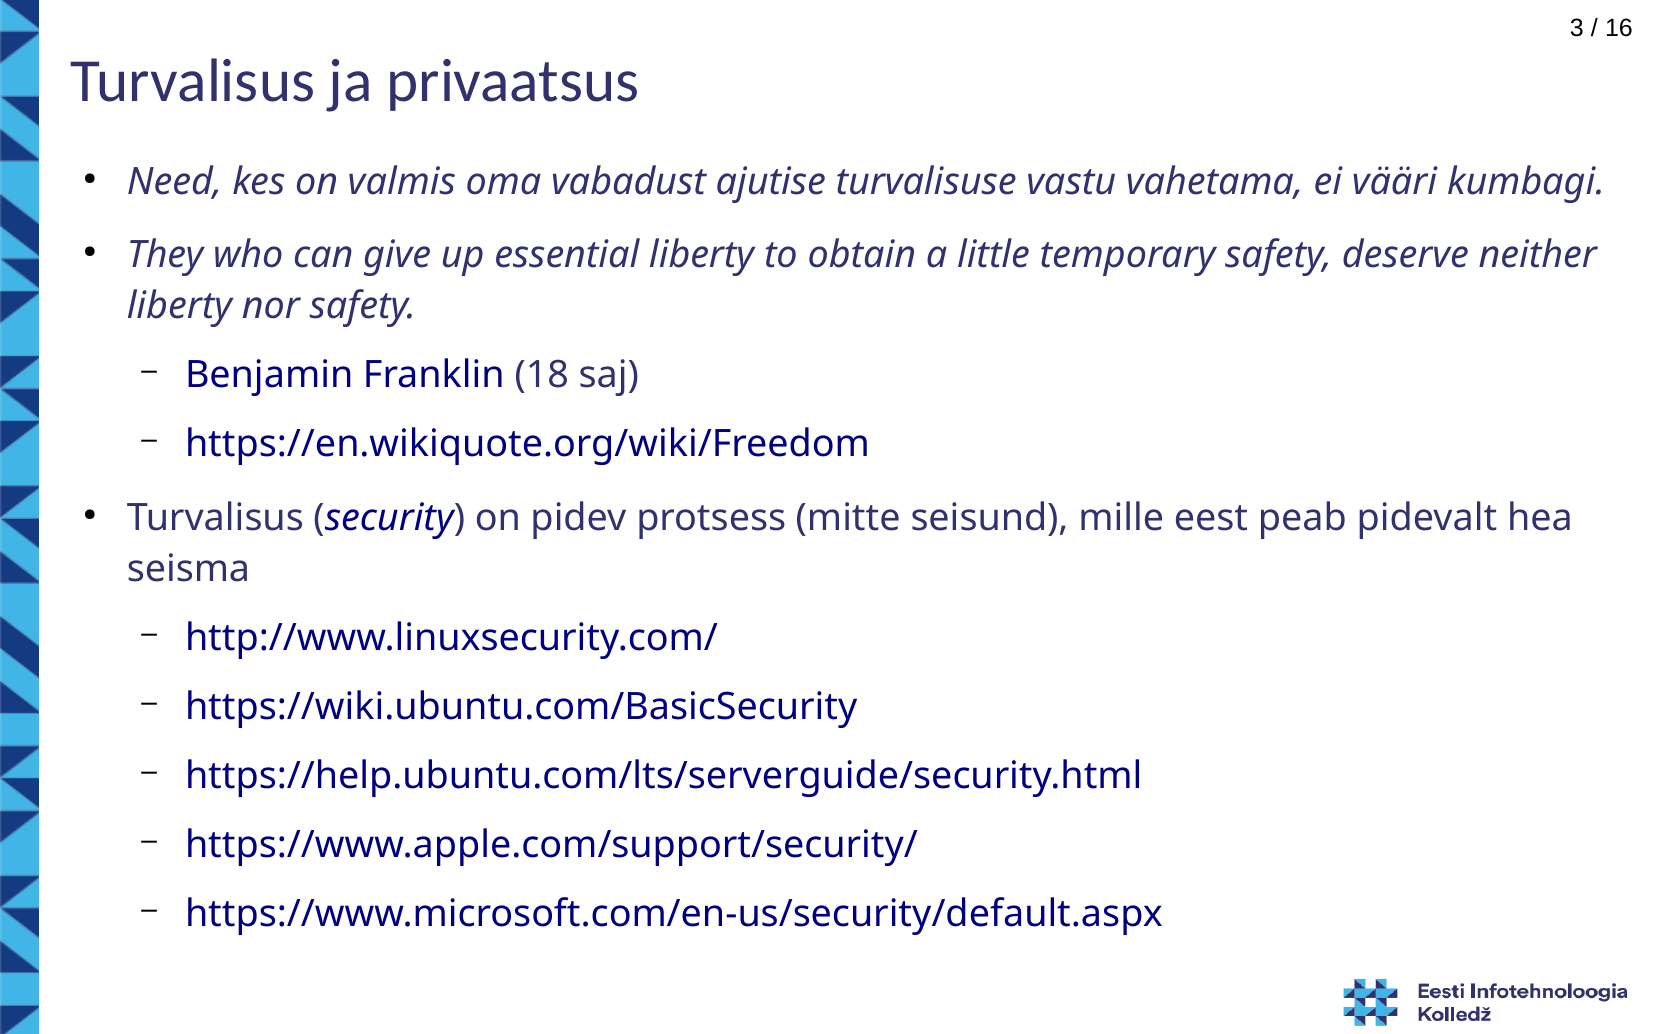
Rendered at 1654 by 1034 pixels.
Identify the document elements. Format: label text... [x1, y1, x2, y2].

title Turvalisus ja privaatsus [70, 41, 1630, 130]
list Need, kes on valmis oma vabadust ajutise turvalisuse vastu vahetama, ei vääri kumbagi. They who can give up essential liberty to obtain a little temporary safety, deserve neither liberty nor safety. Benjamin Franklin (18 saj) https://en.wikiquote.org/wiki/Freedom Turvalisus (security) on pidev protsess (mitte seisund), mille eest peab pidevalt hea seisma http://www.linuxsecurity.com/ https://wiki.ubuntu.com/BasicSecurity https://help.ubuntu.com/lts/serverguide/security.html https://www.apple.com/support/security/ https://www.microsoft.com/en-us/security/default.aspx [68, 153, 1630, 981]
